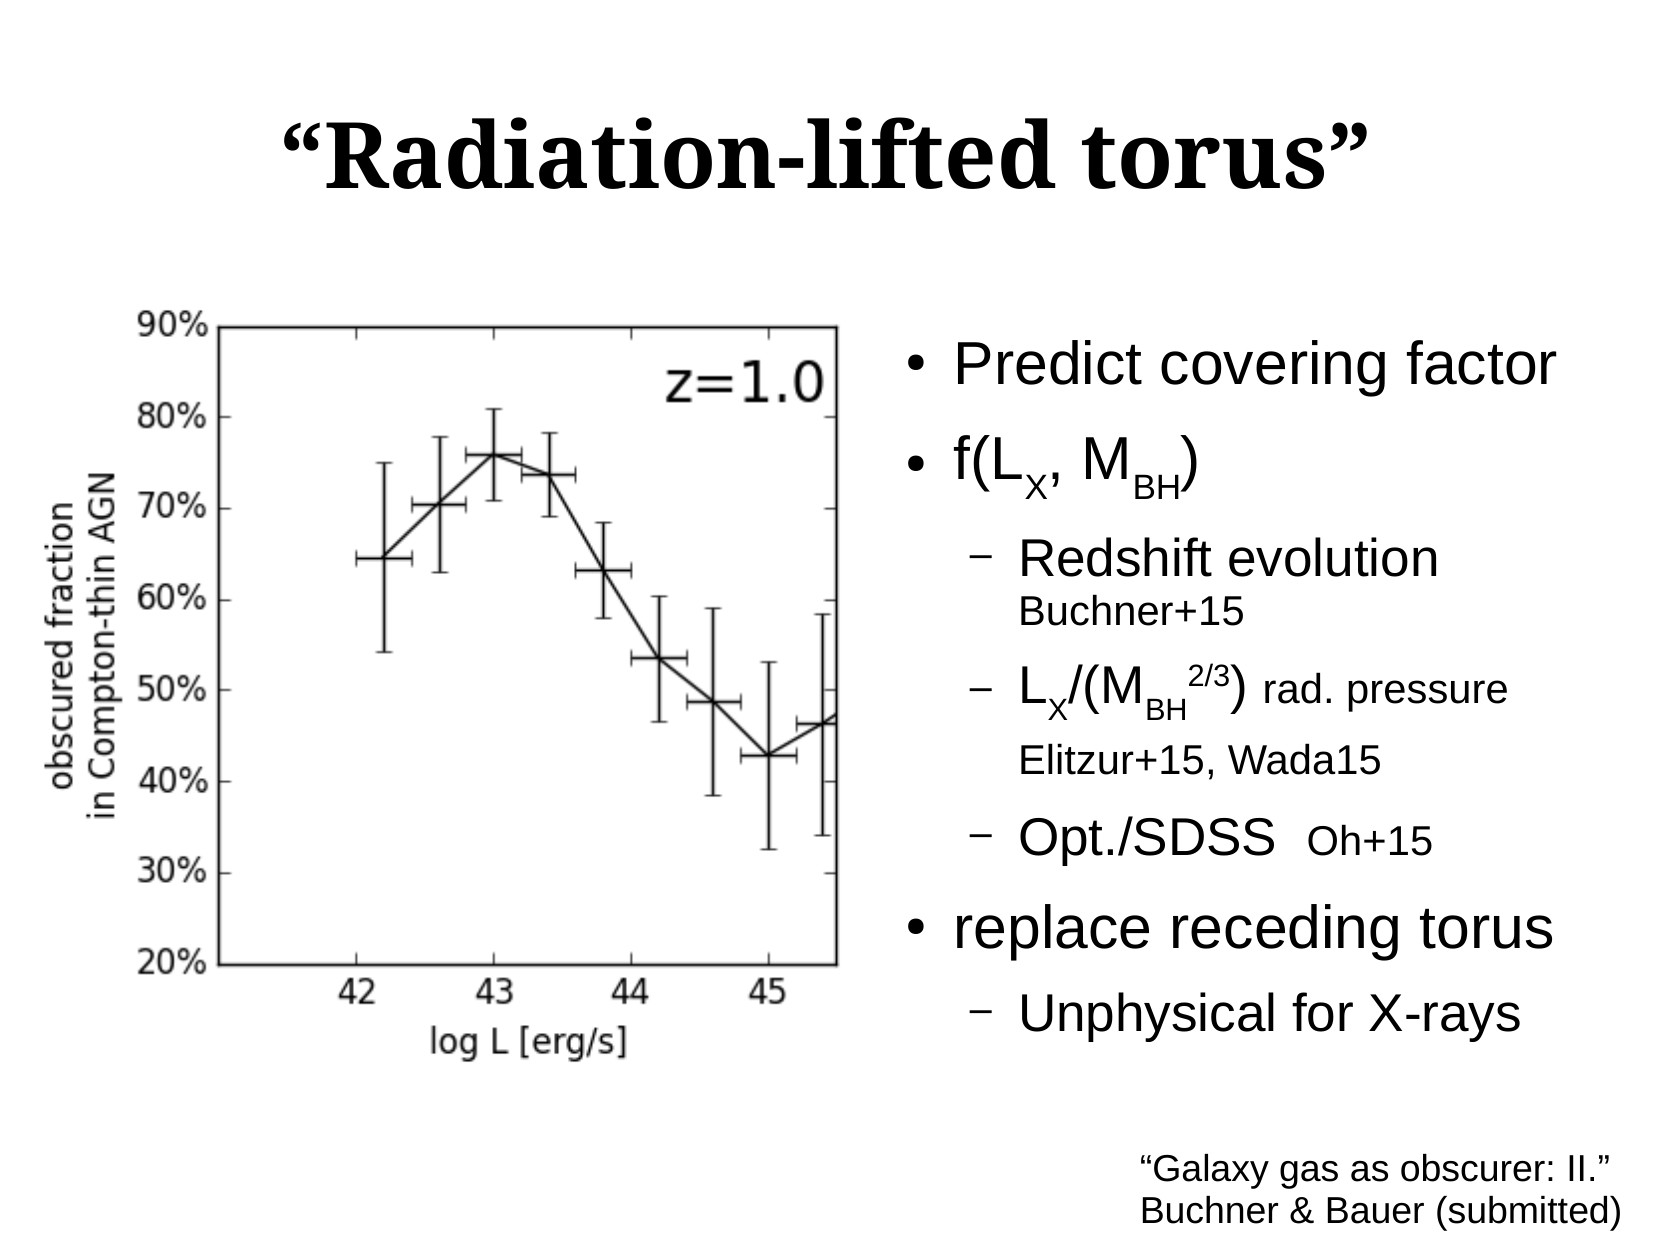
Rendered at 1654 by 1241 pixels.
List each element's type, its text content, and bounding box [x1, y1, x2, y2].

picture [27, 289, 856, 1081]
text_box “Galaxy gas as obscurer: II.” Buchner & Bauer (submitted) [1125, 1140, 1646, 1240]
list Predict covering factor f(LX, MBH) Redshift evolution Buchner+15 LX/(MBH2/3) rad. pressure Elitzur+15, Wada15 Opt./SDSS Oh+15 replace receding torus Unphysical for X-rays [889, 330, 1636, 1050]
title “Radiation-lifted torus” [82, 49, 1571, 257]
